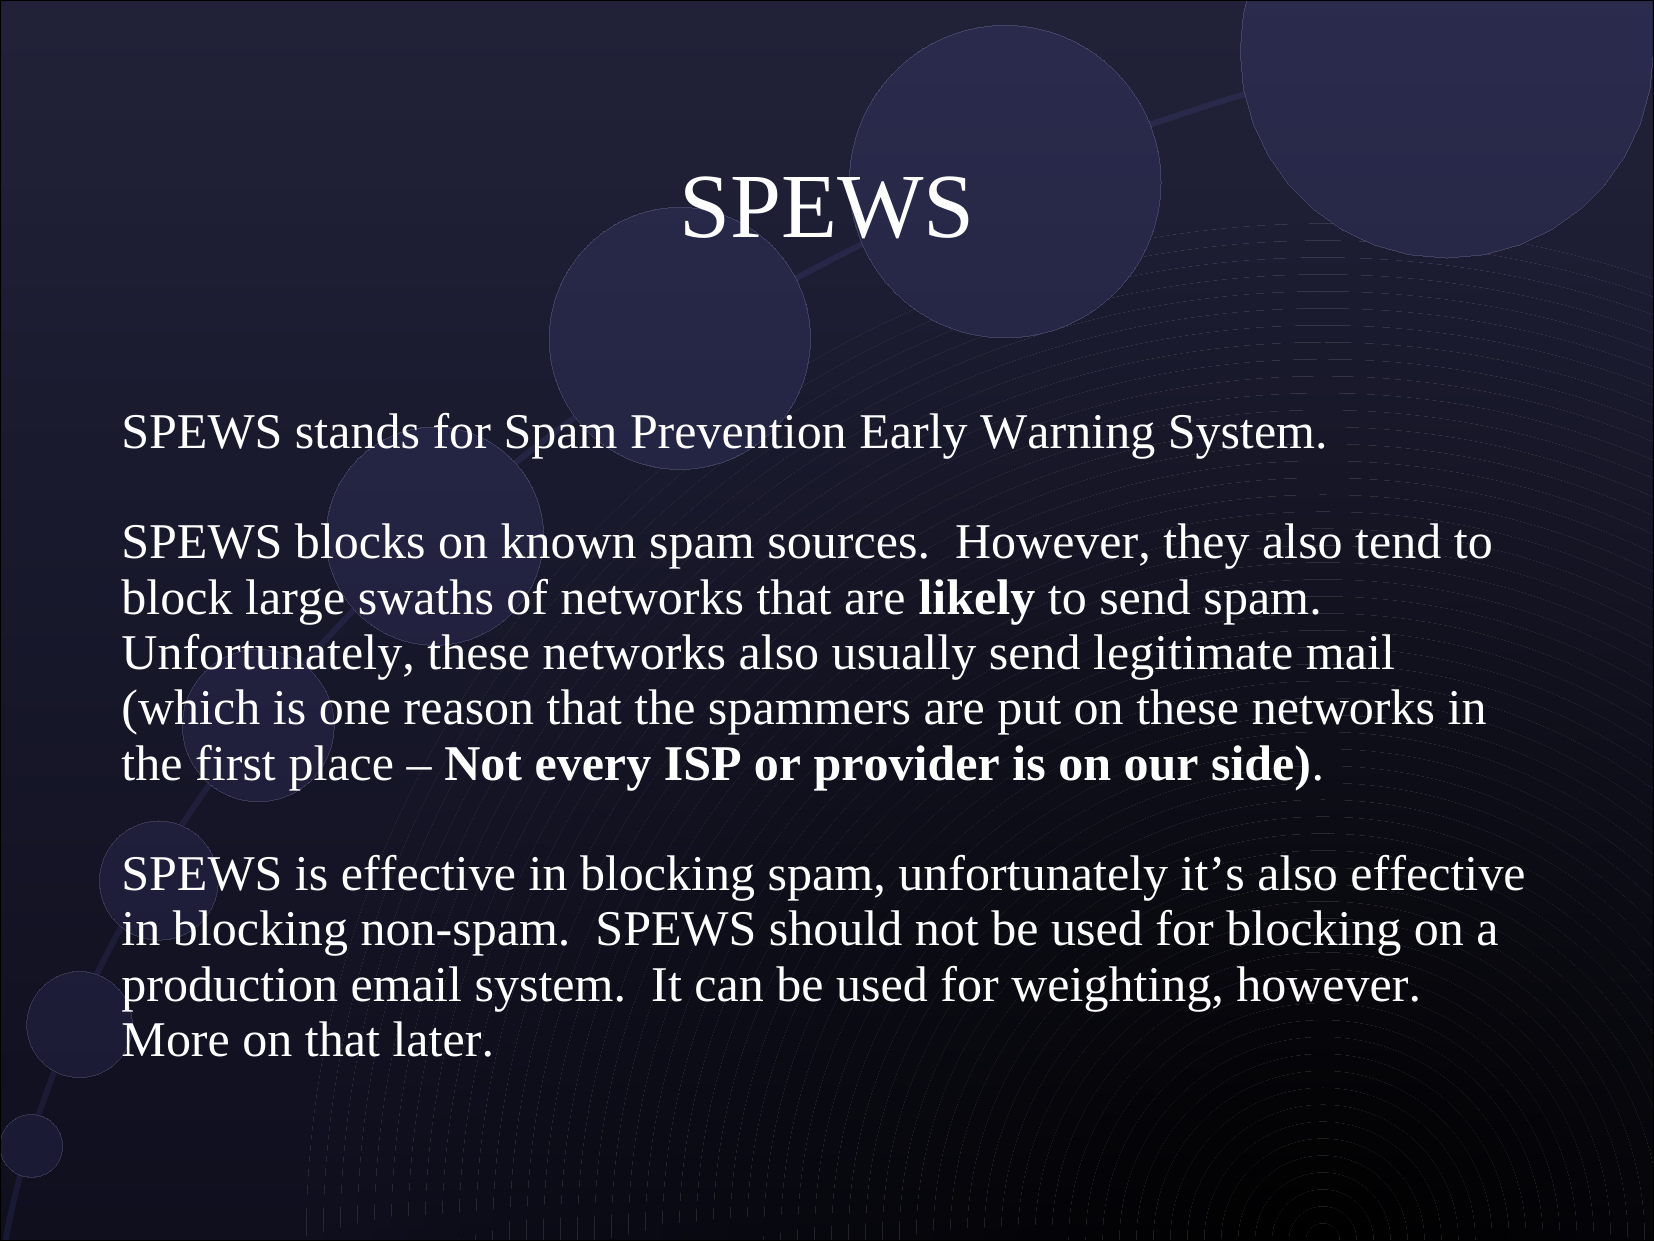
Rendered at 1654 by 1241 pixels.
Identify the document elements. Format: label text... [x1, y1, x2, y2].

title SPEWS [121, 102, 1534, 311]
subtitle SPEWS stands for Spam Prevention Early Warning System. SPEWS blocks on known spam sources. However, they also tend to block large swaths of networks that are likely to send spam. Unfortunately, these networks also usually send legitimate mail (which is one reason that the spammers are put on these networks in the first place – Not every ISP or provider is on our side). SPEWS is effective in blocking spam, unfortunately it’s also effective in blocking non-spam. SPEWS should not be used for blocking on a production email system. It can be used for weighting, however. More on that later. [121, 340, 1534, 1131]
